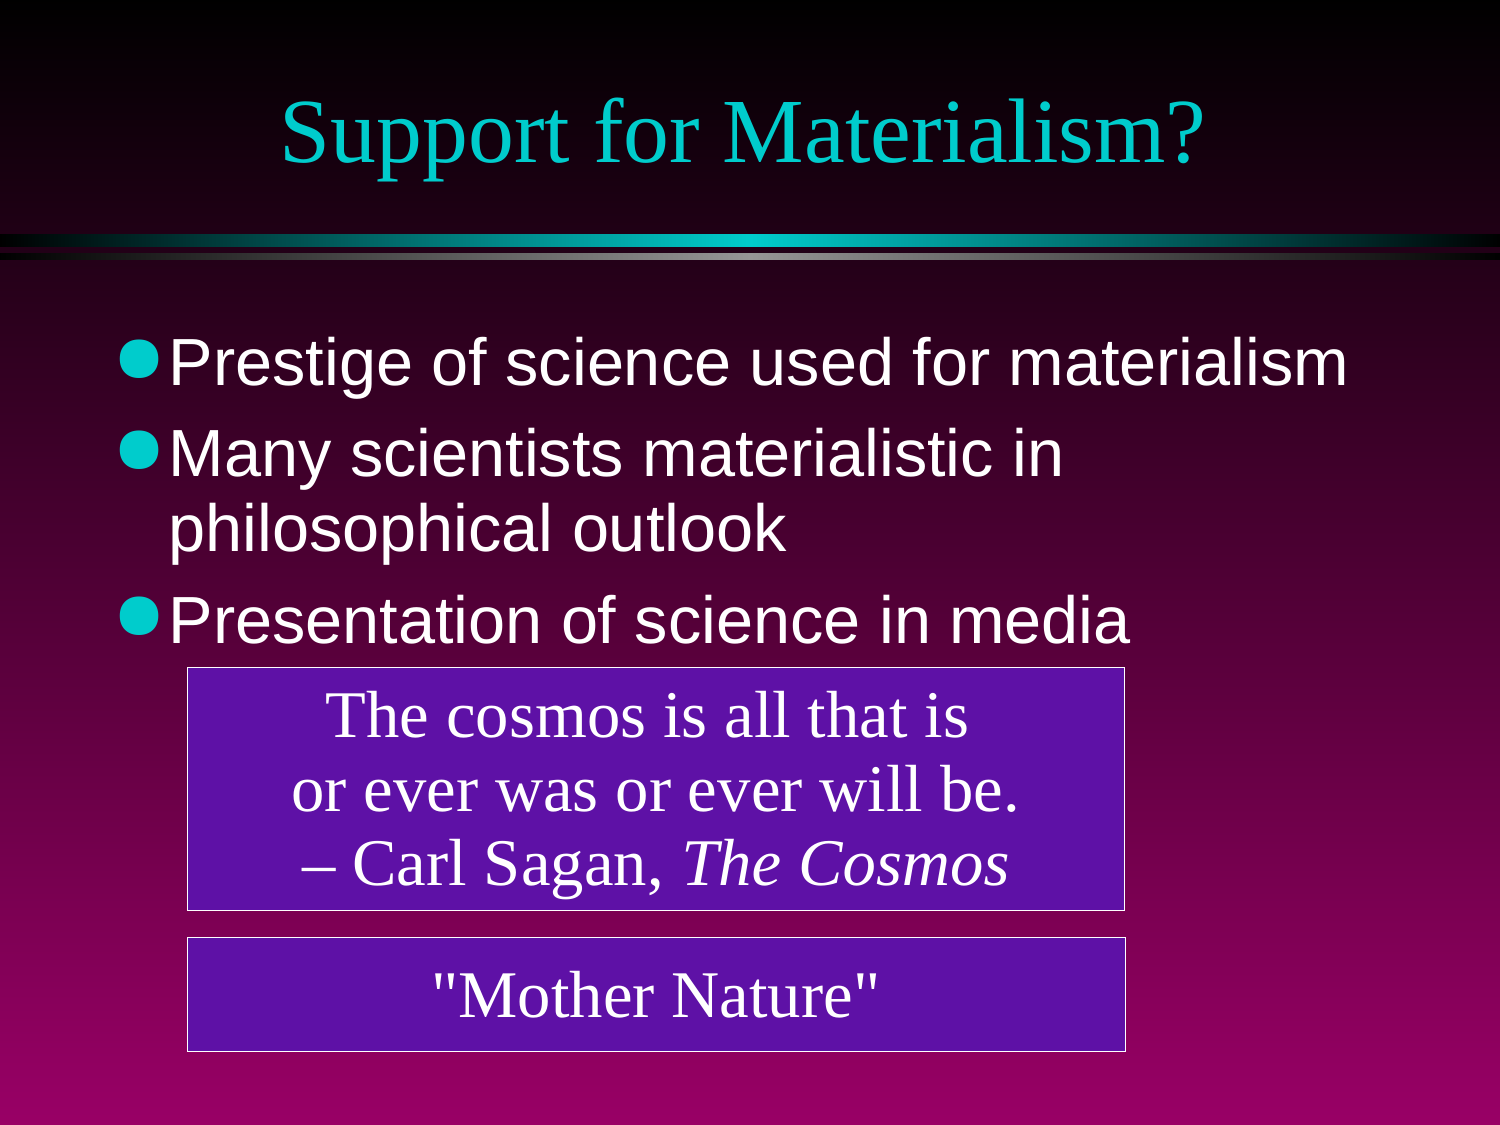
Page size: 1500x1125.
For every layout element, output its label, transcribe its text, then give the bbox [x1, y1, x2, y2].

list Prestige of science used for materialism Many scientists materialistic in philosophical outlook Presentation of science in media [112, 324, 1388, 676]
text_box The cosmos is all that is or ever was or ever will be. – Carl Sagan, The Cosmos [187, 667, 1125, 911]
title Support for Materialism? [187, 56, 1463, 244]
text_box "Mother Nature" [187, 937, 1126, 1052]
